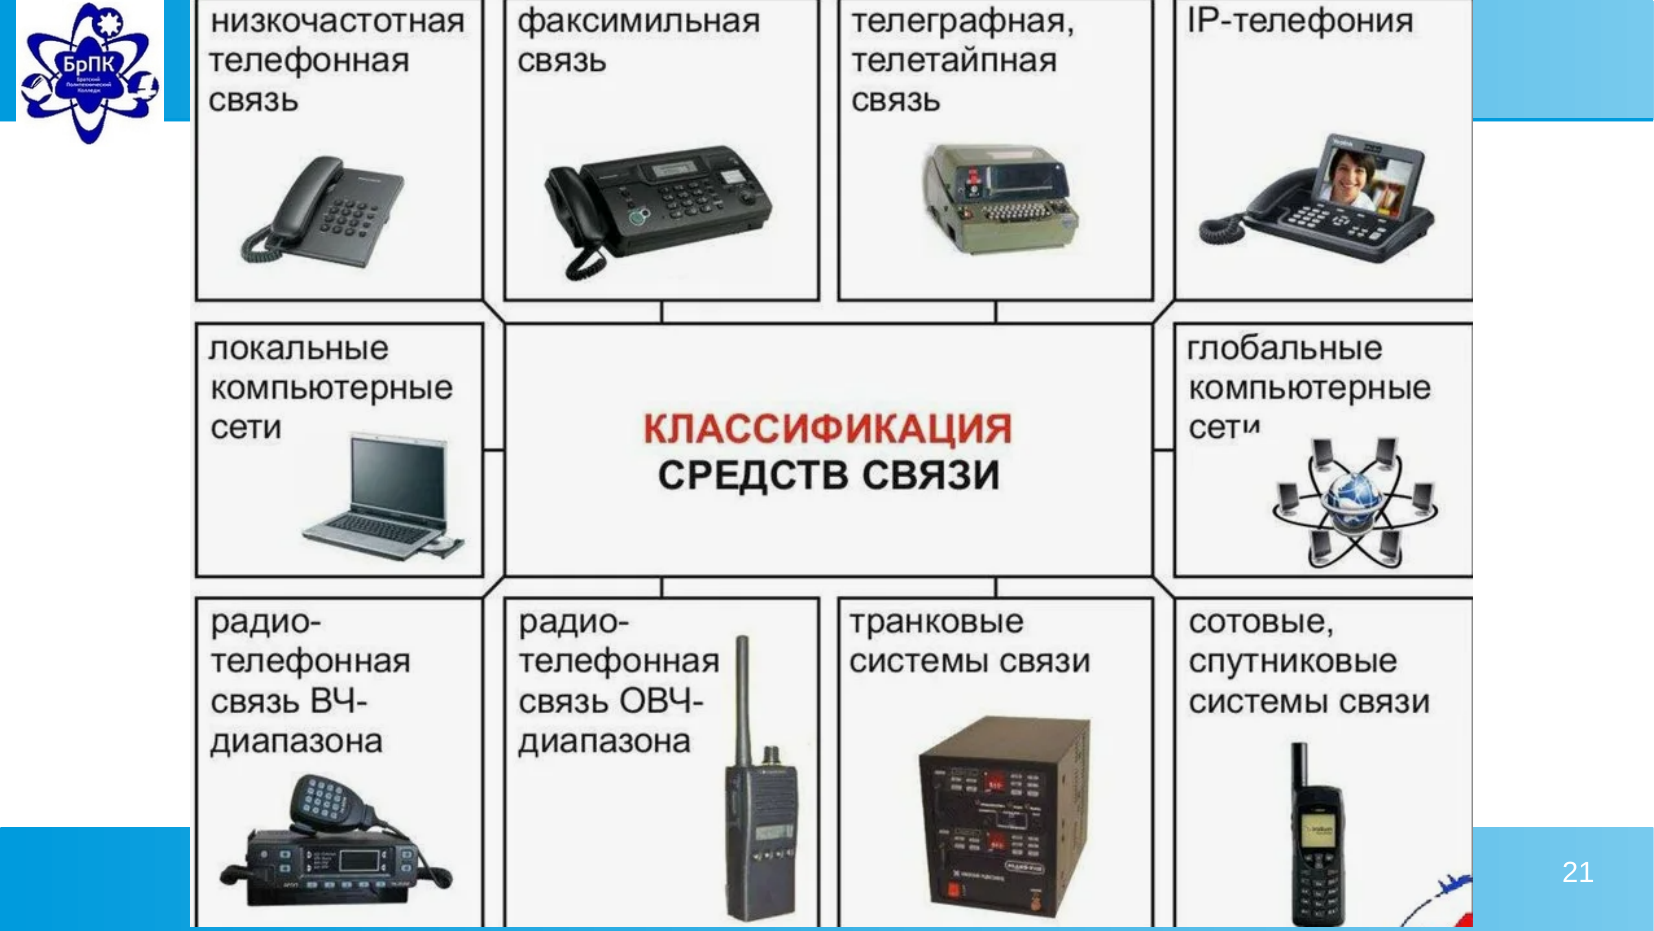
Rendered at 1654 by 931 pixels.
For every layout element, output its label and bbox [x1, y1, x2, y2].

picture [190, 0, 1473, 927]
picture [16, 0, 164, 147]
